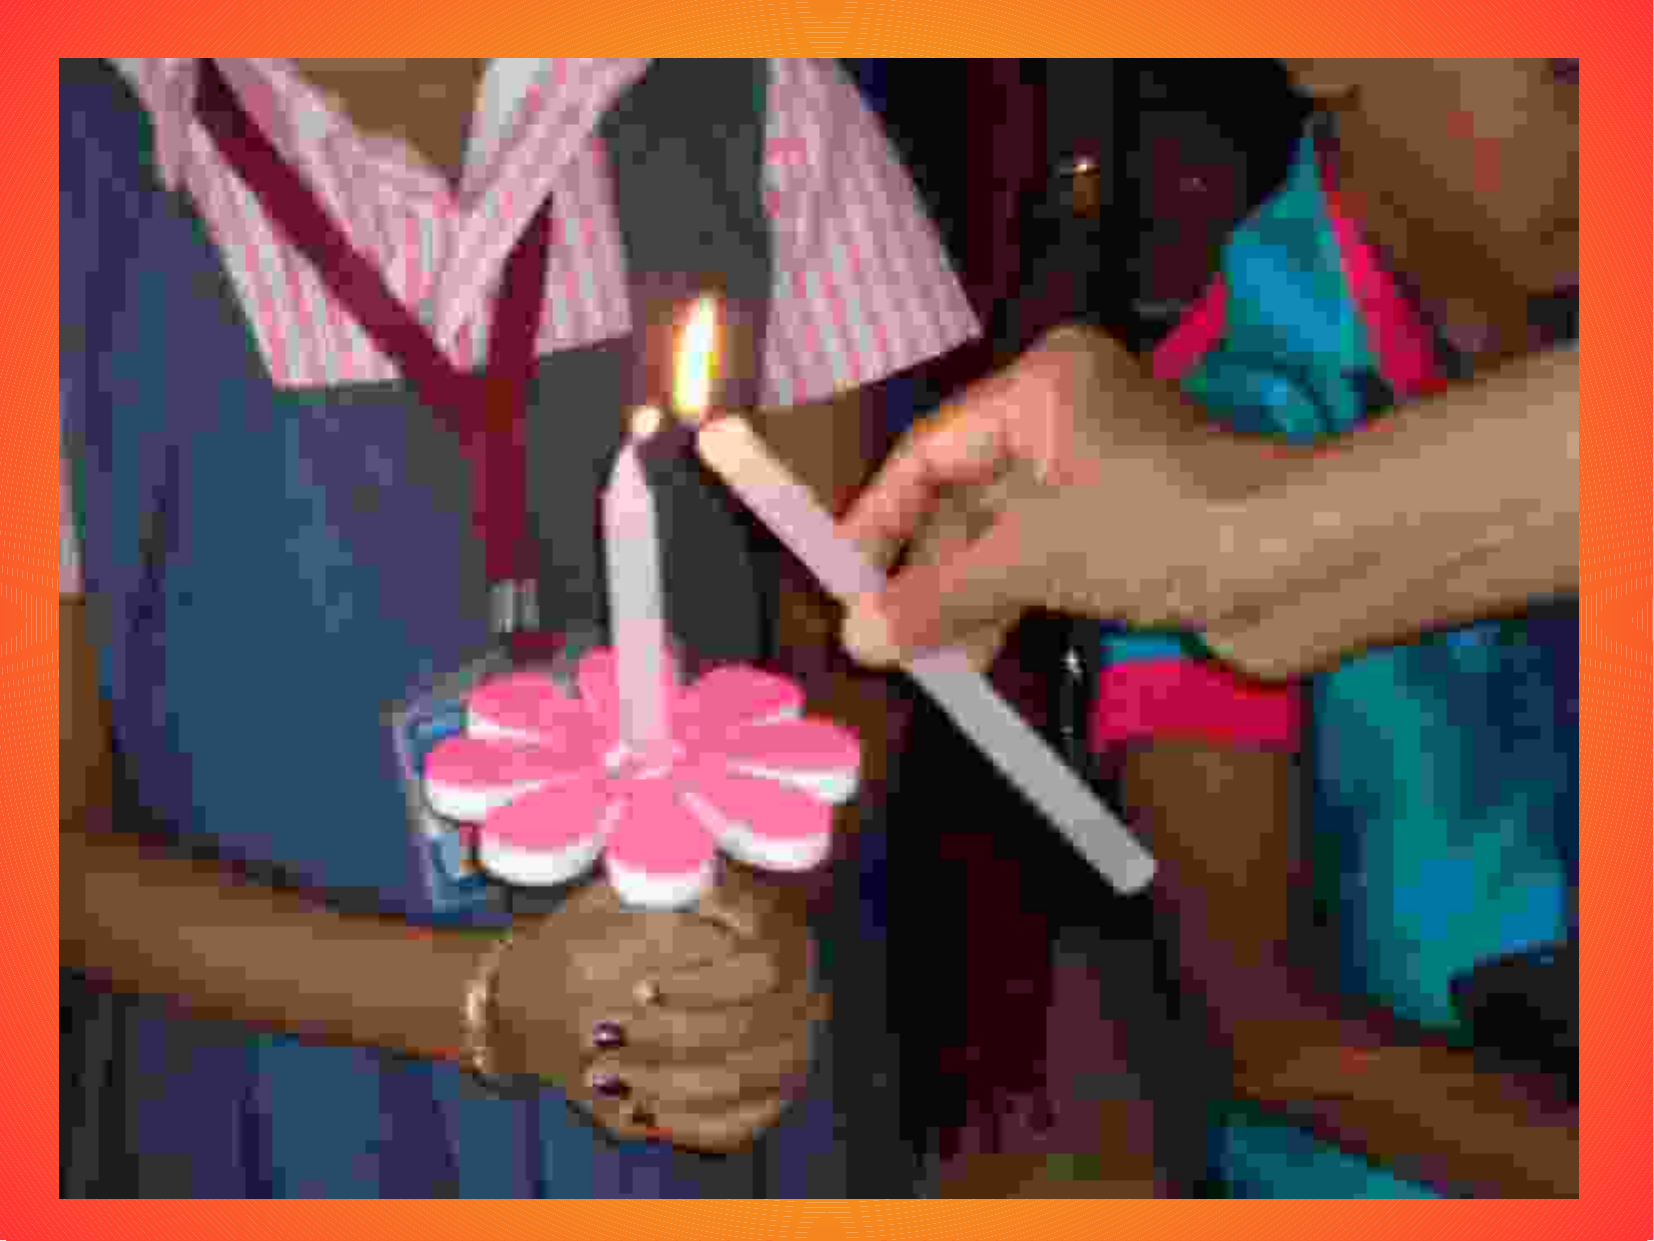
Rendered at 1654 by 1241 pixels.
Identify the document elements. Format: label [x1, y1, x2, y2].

picture [59, 58, 1579, 1199]
